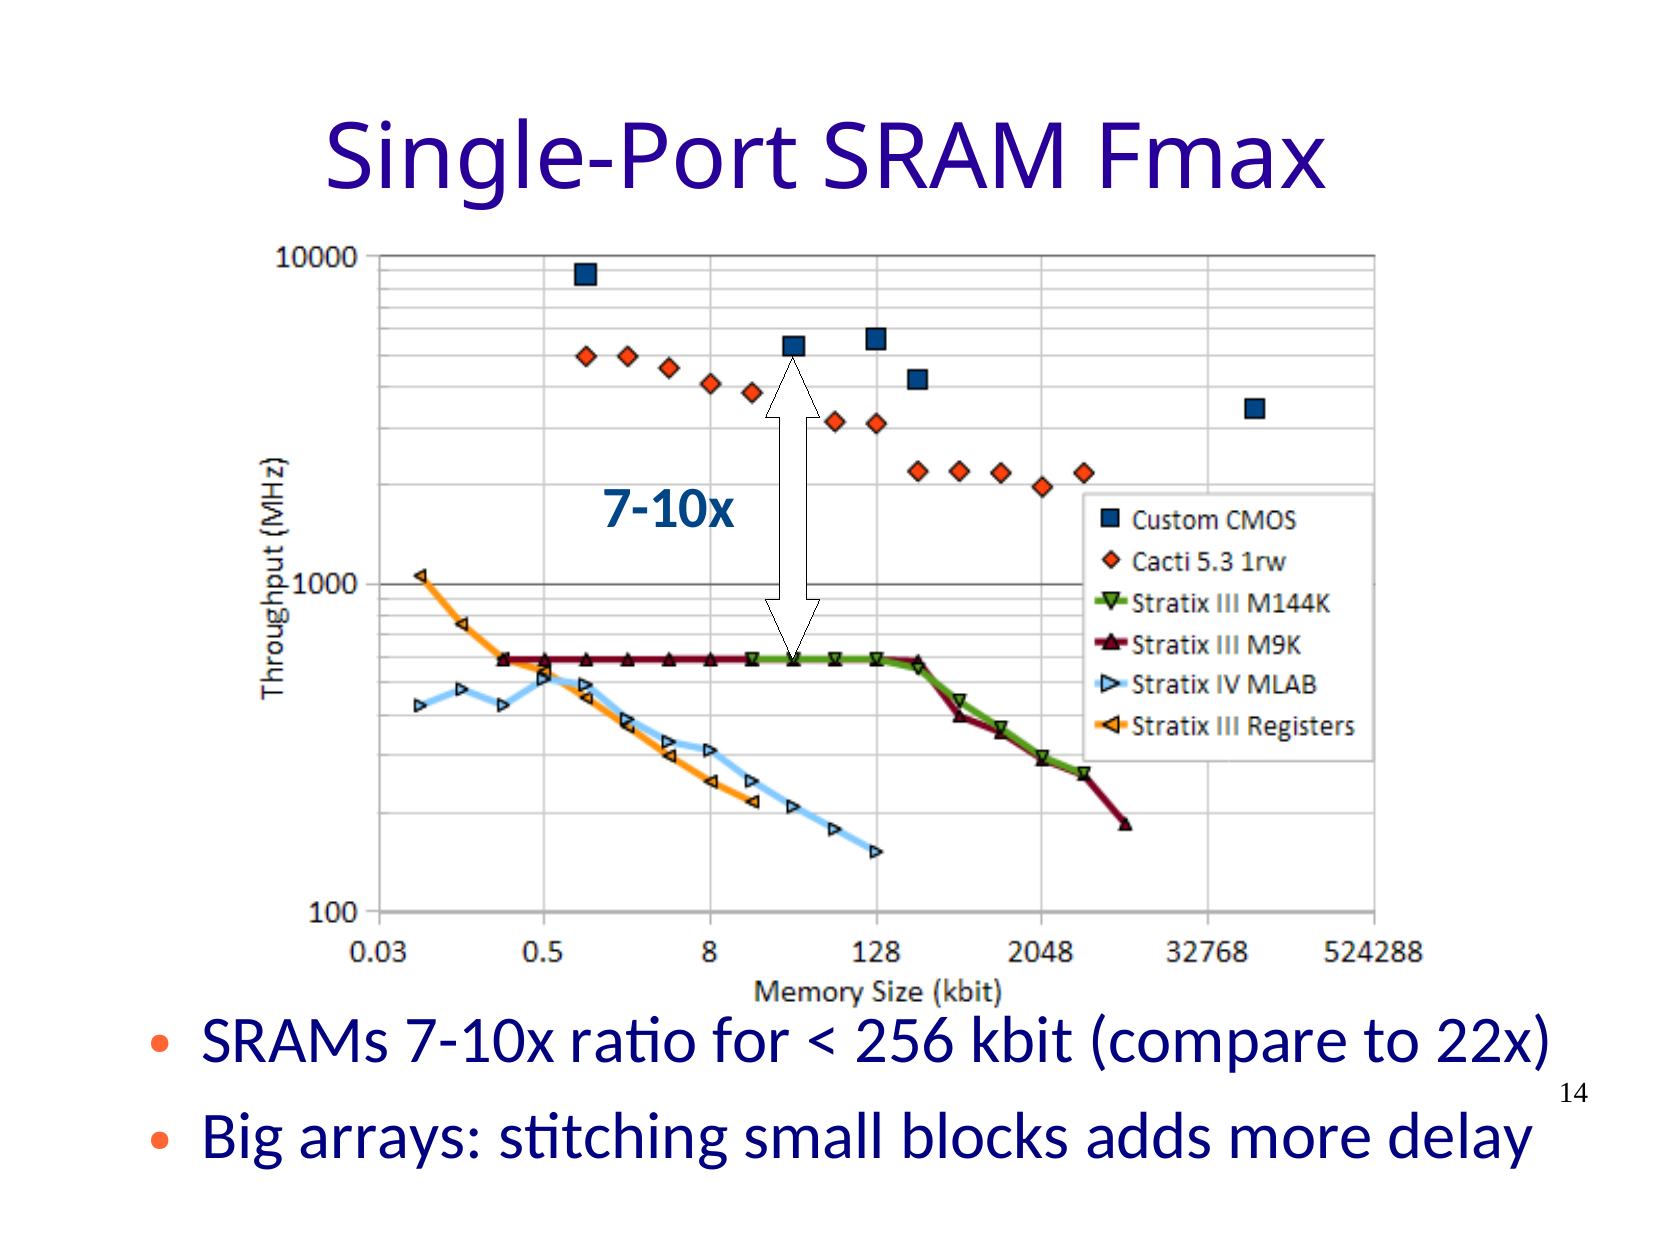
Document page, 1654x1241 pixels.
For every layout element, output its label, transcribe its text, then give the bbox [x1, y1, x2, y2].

list SRAMs 7-10x ratio for < 256 kbit (compare to 22x) Big arrays: stitching small blocks adds more delay [112, 1012, 1566, 1206]
text_box 7-10x [587, 476, 751, 563]
title Single-Port SRAM Fmax [82, 49, 1571, 257]
picture [225, 257, 1426, 1012]
text_box [765, 356, 820, 660]
